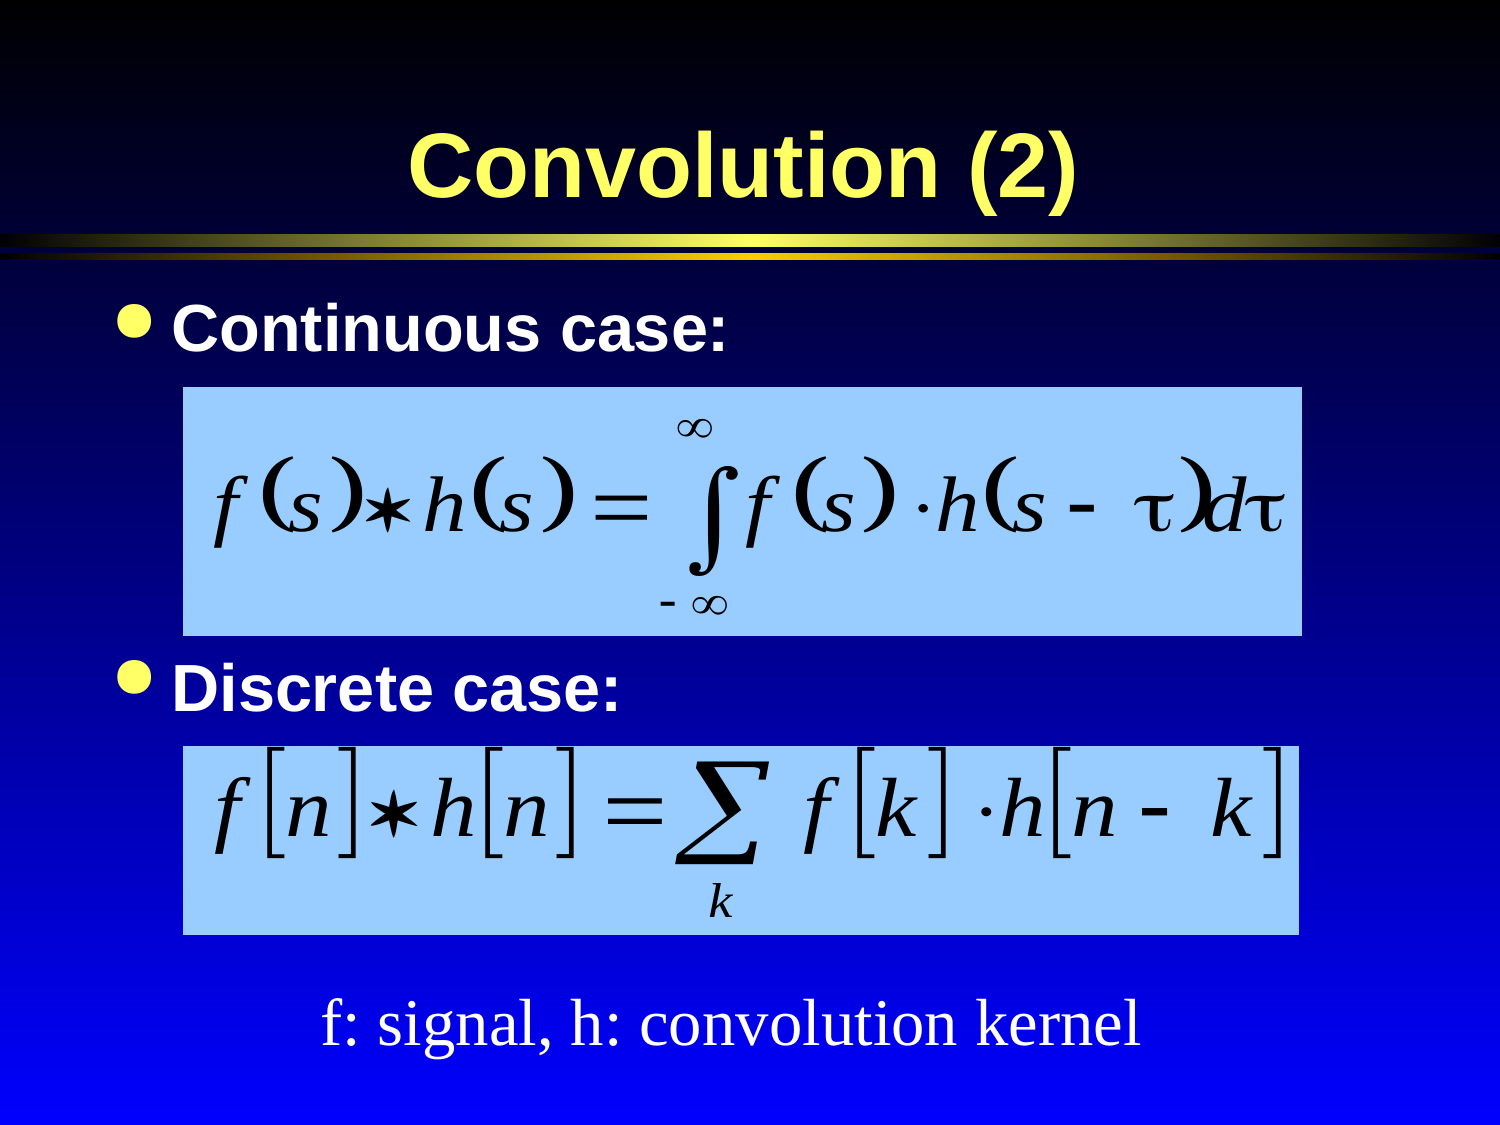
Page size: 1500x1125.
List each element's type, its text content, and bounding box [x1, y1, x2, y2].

text_box f: signal, h: convolution kernel [305, 971, 1159, 1066]
text_box Discrete case: [100, 637, 1396, 753]
list Continuous case: [100, 283, 1388, 399]
chart [182, 745, 1299, 935]
chart [182, 387, 1302, 637]
title Convolution (2) [99, 37, 1388, 225]
